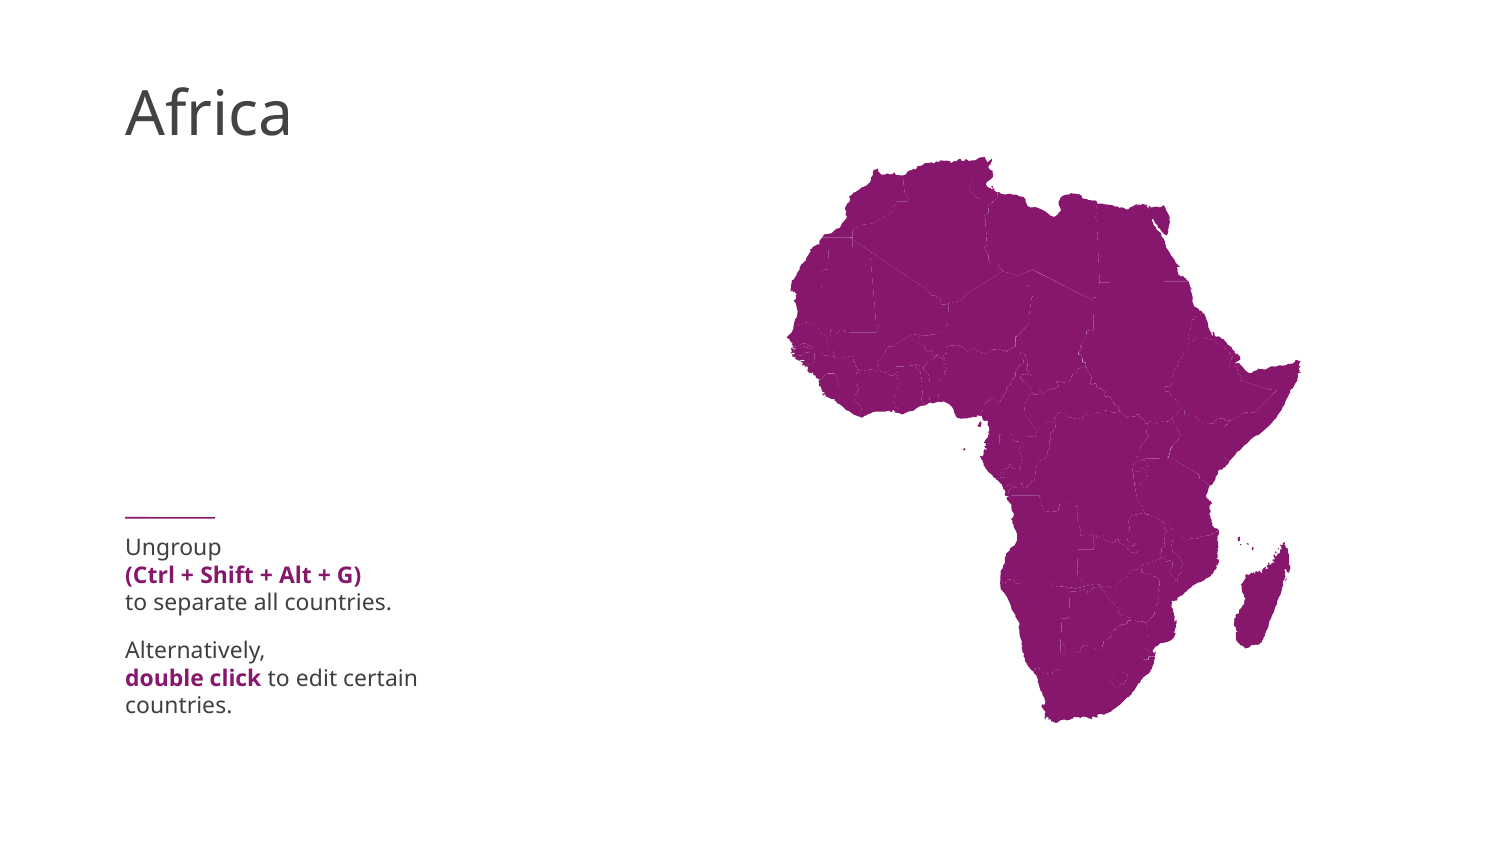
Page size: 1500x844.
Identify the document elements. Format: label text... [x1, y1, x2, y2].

text_box Africa [267, 119, 283, 131]
text_box [1233, 541, 1291, 649]
text_box Africa [138, 98, 152, 116]
text_box Africa [132, 121, 158, 133]
text_box Africa [125, 72, 750, 133]
text_box Ungroup (Ctrl + Shift + Alt + G) to separate all countries. Alternatively, double click to edit certain countries. [125, 517, 438, 749]
text_box [786, 156, 1301, 723]
